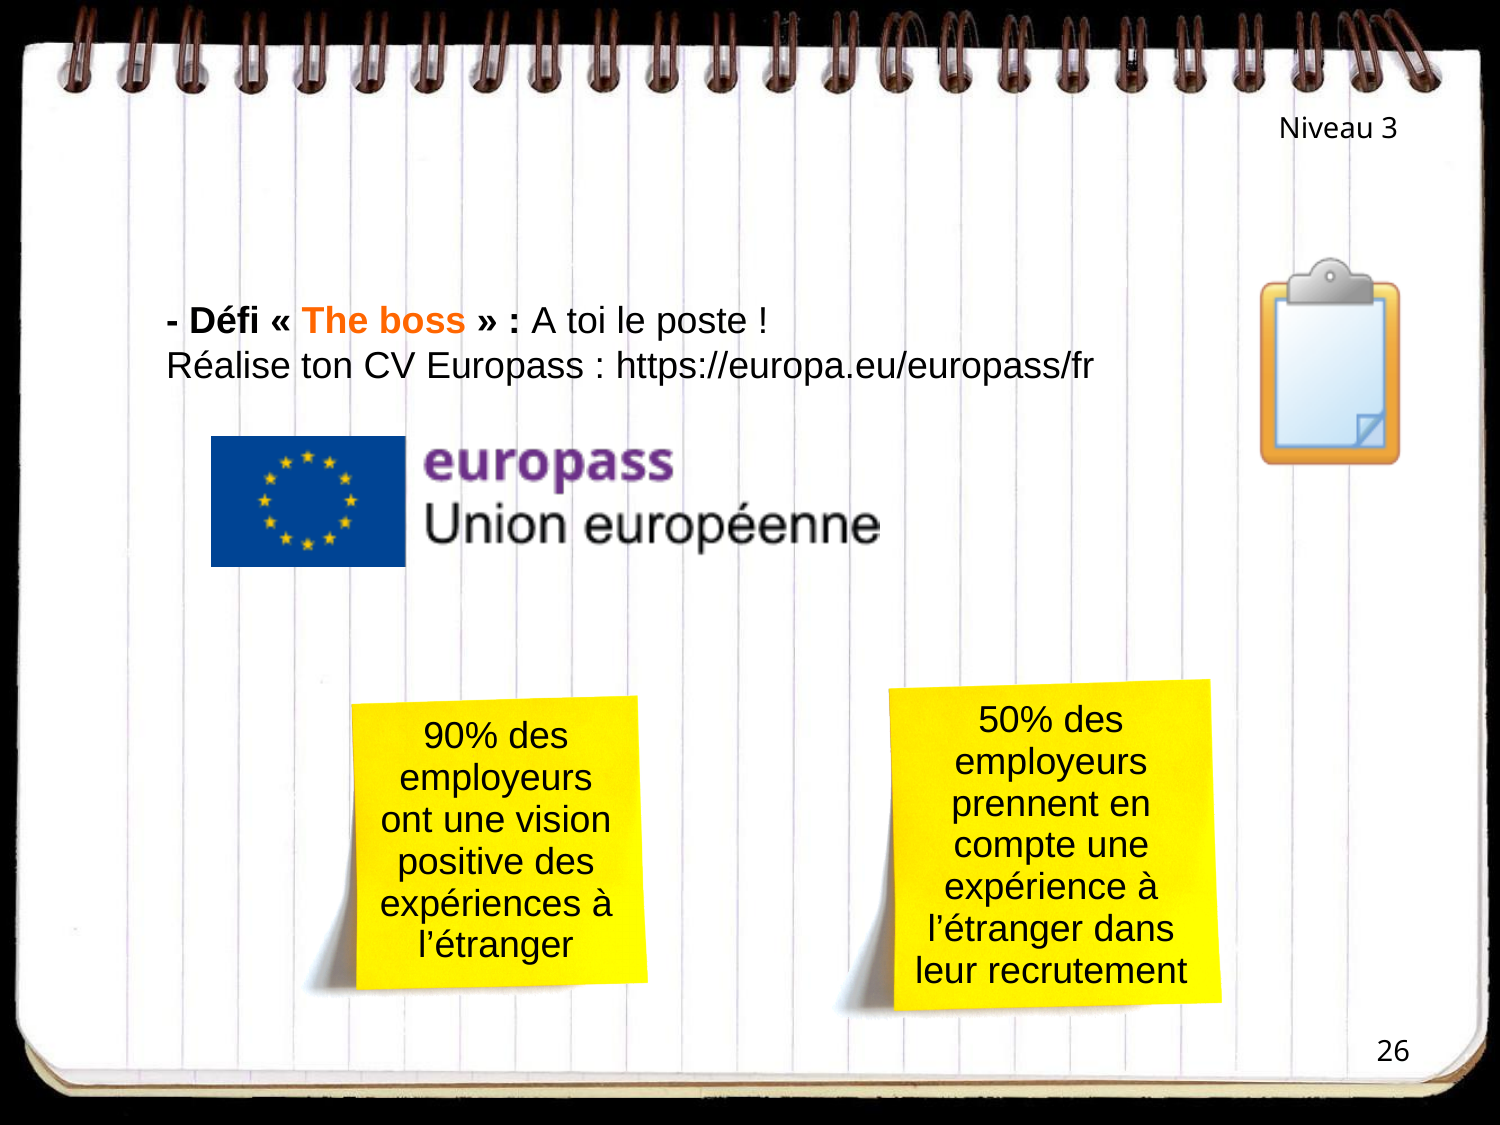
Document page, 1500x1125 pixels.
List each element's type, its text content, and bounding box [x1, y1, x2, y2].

text_box - Défi « The boss » : A toi le poste ! Réalise ton CV Europass : https://europa.eu/europass/fr [93, 198, 1460, 665]
picture [0, 0, 1500, 1125]
text_box <number> [1074, 1024, 1425, 1103]
text_box 90% des employeurs ont une vision positive des expériences à l’étranger [354, 707, 638, 1016]
text_box Niveau 3 [1263, 101, 1442, 153]
text_box 50% des employeurs prennent en compte une expérience à l’étranger dans leur recrutement [897, 691, 1205, 1041]
